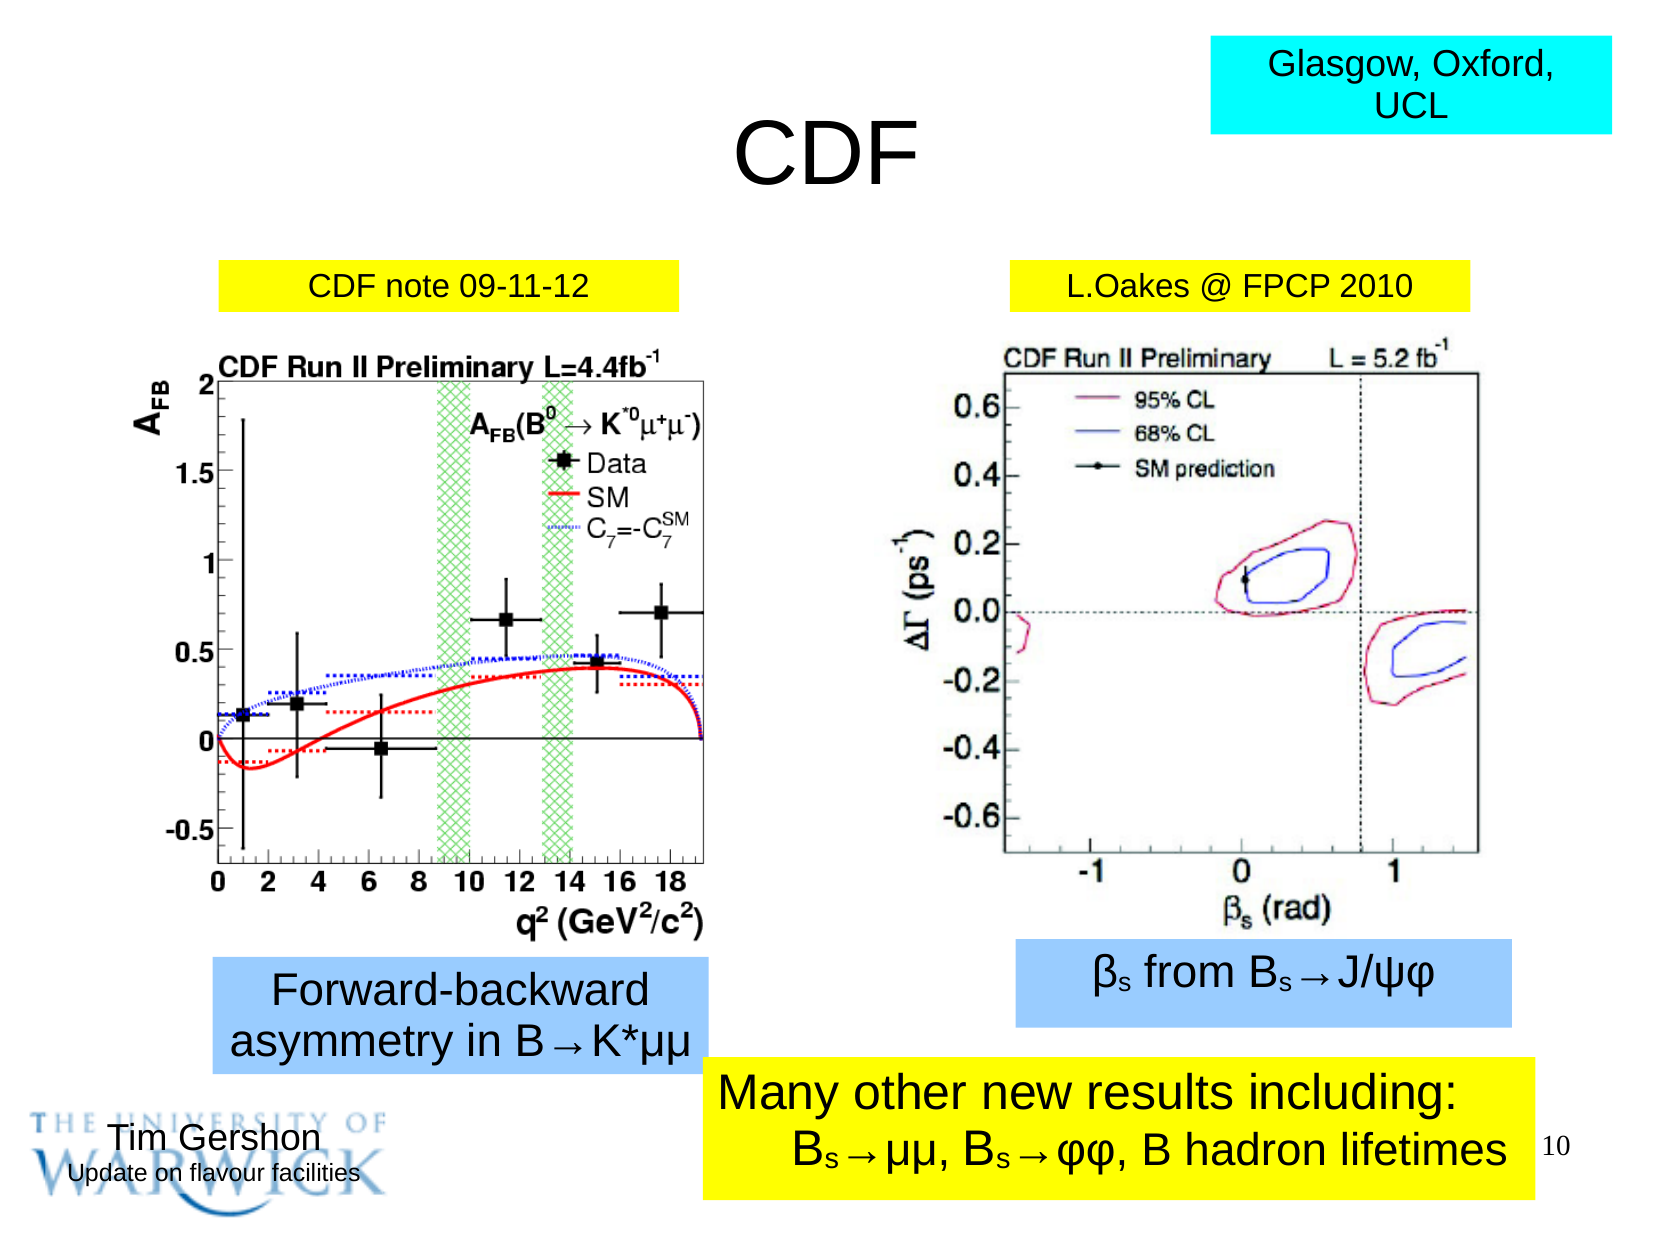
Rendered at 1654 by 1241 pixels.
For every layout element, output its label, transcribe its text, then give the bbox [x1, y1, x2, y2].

text_box Tim Gershon Update on flavour facilities [45, 1108, 383, 1194]
picture [19, 1106, 406, 1232]
title CDF [82, 56, 1571, 250]
text_box Many other new results including: Bs→μμ, Bs→φφ, B hadron lifetimes [702, 1057, 1536, 1201]
text_box CDF note 09-11-12 [218, 260, 680, 312]
text_box Glasgow, Oxford, UCL [1210, 35, 1613, 135]
text_box Forward-backward asymmetry in B→K*μμ [212, 956, 709, 1075]
text_box L.Oakes @ FPCP 2010 [1009, 260, 1471, 312]
text_box βs from Bs→J/ψφ [1015, 939, 1512, 1028]
picture [874, 324, 1574, 945]
picture [121, 318, 768, 945]
